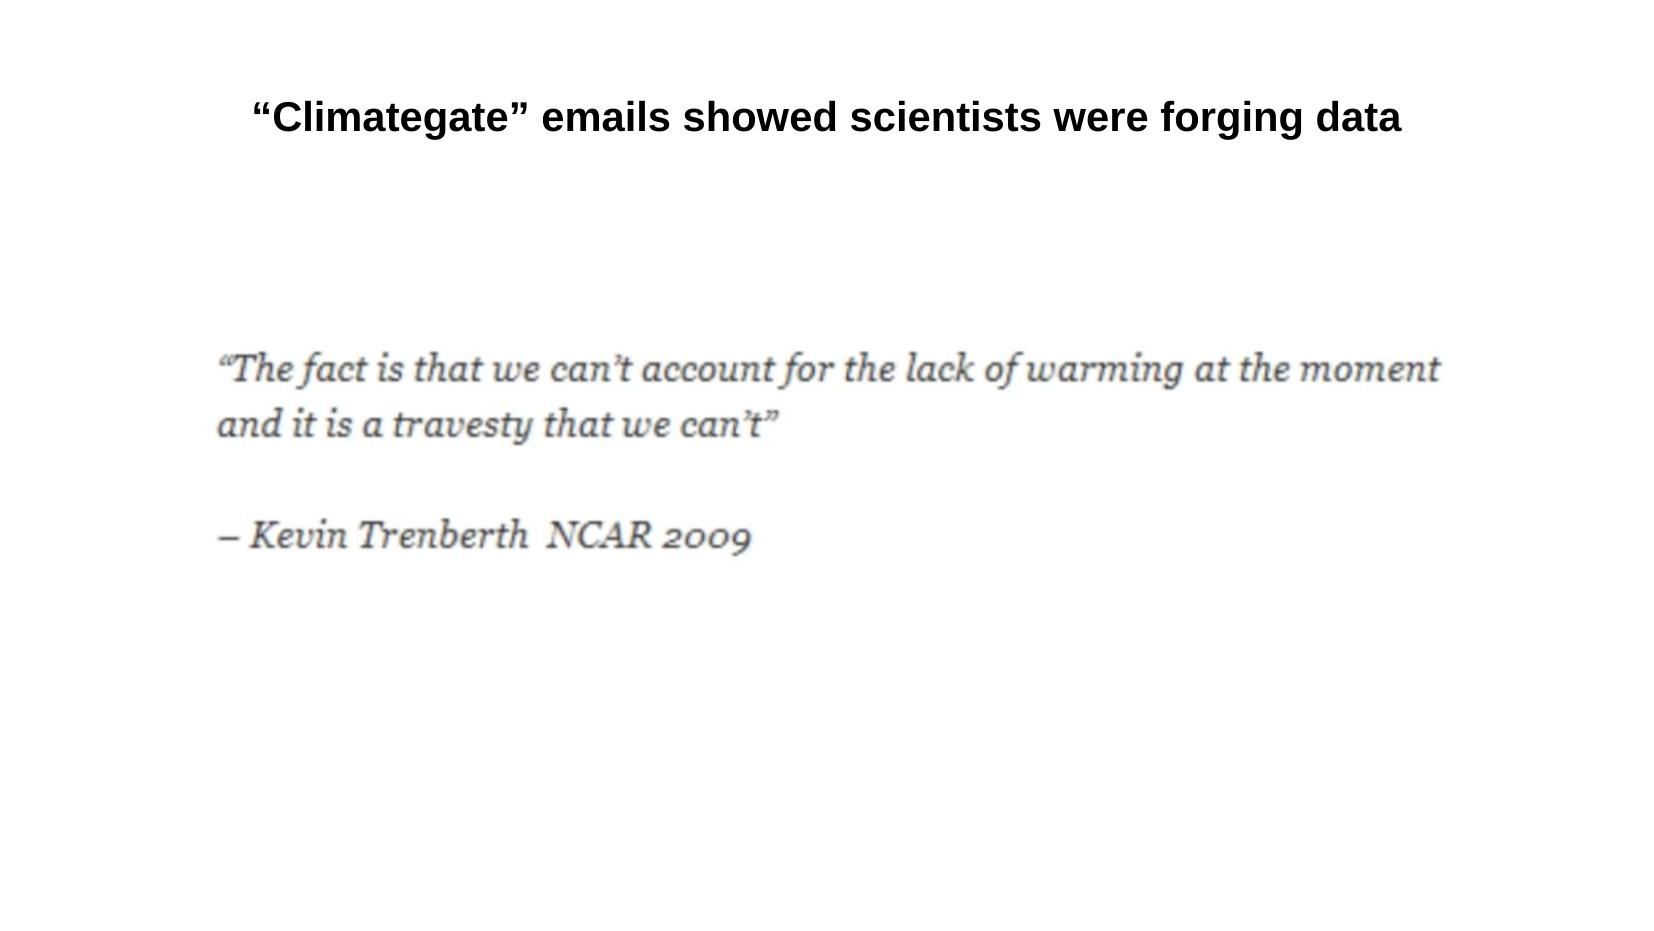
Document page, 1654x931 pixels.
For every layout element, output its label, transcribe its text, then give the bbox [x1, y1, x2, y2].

picture [175, 285, 1524, 607]
text_box “Climategate” emails showed scientists were forging data [82, 89, 1571, 140]
